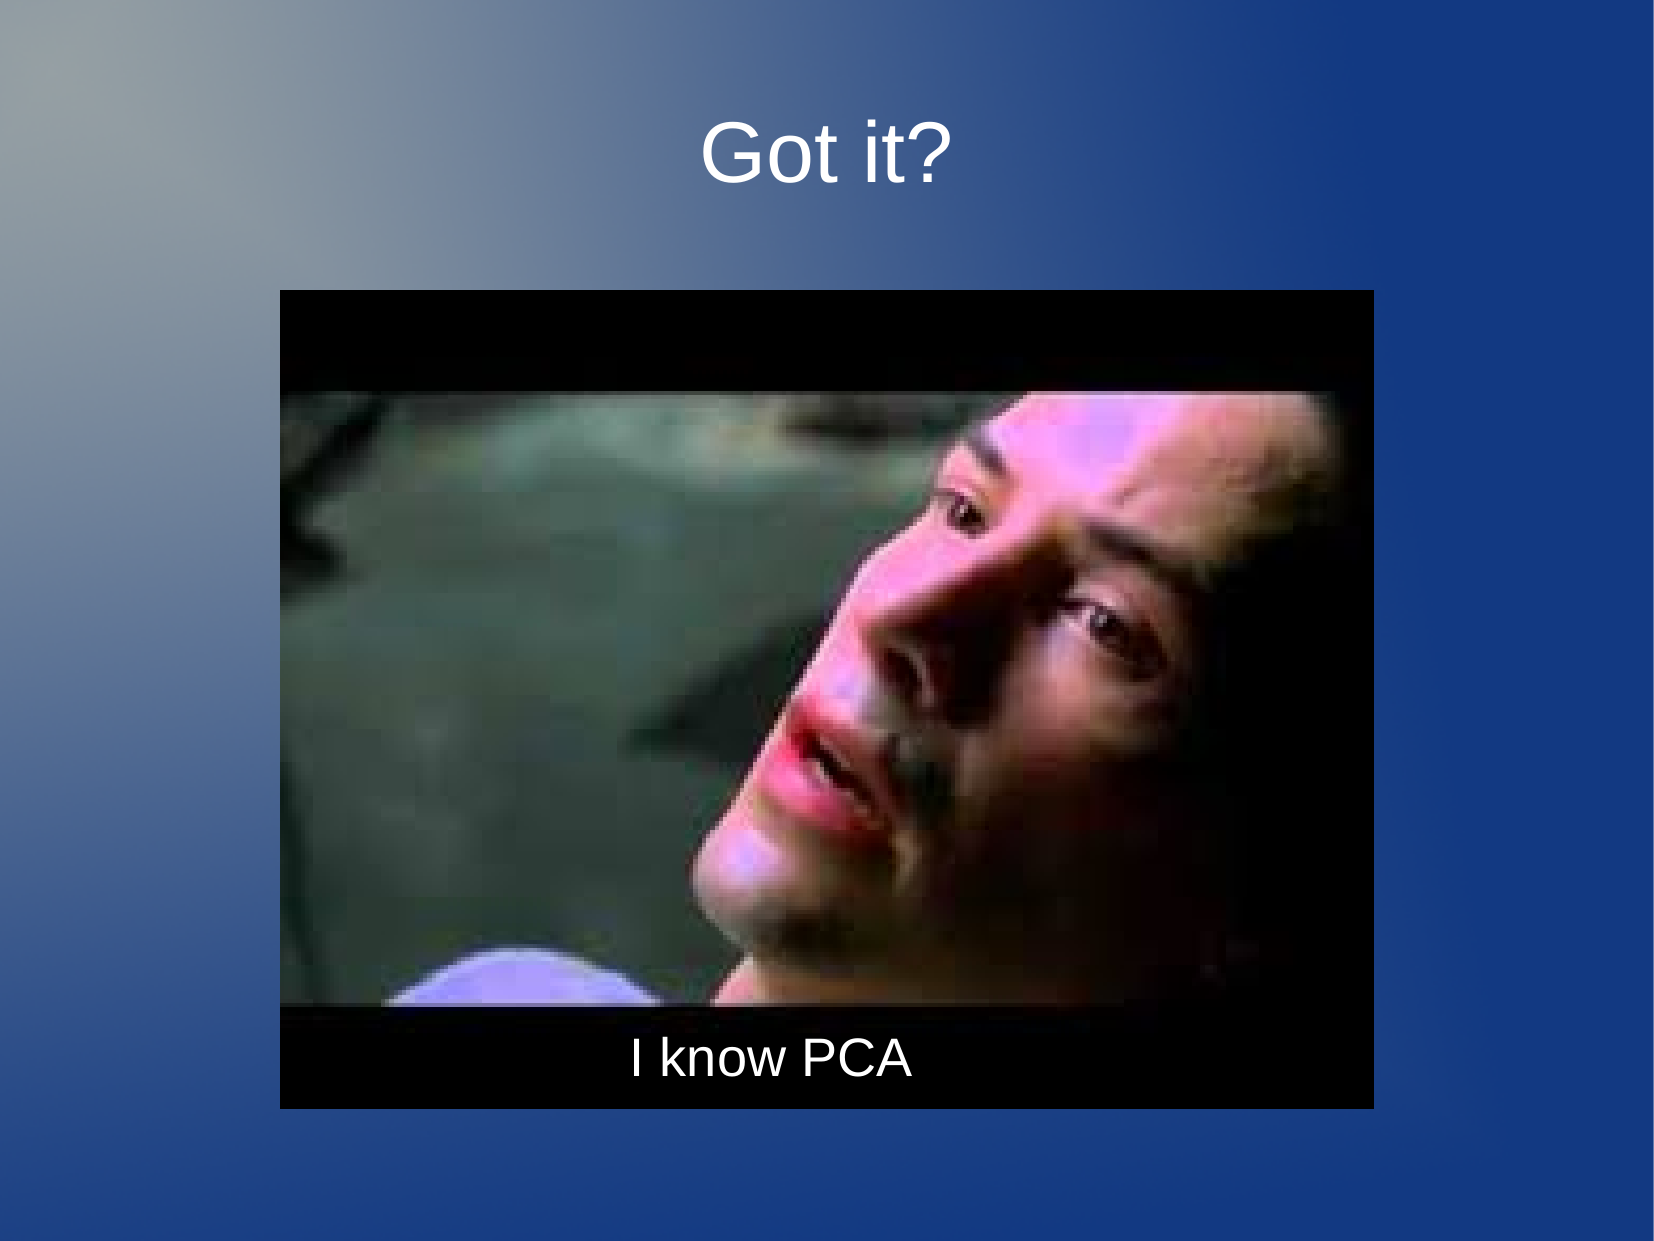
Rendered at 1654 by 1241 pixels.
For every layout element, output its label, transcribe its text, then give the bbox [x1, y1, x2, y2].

picture [0, 0, 1654, 1241]
text_box I know PCA [615, 1020, 961, 1096]
title Got it? [82, 49, 1571, 257]
